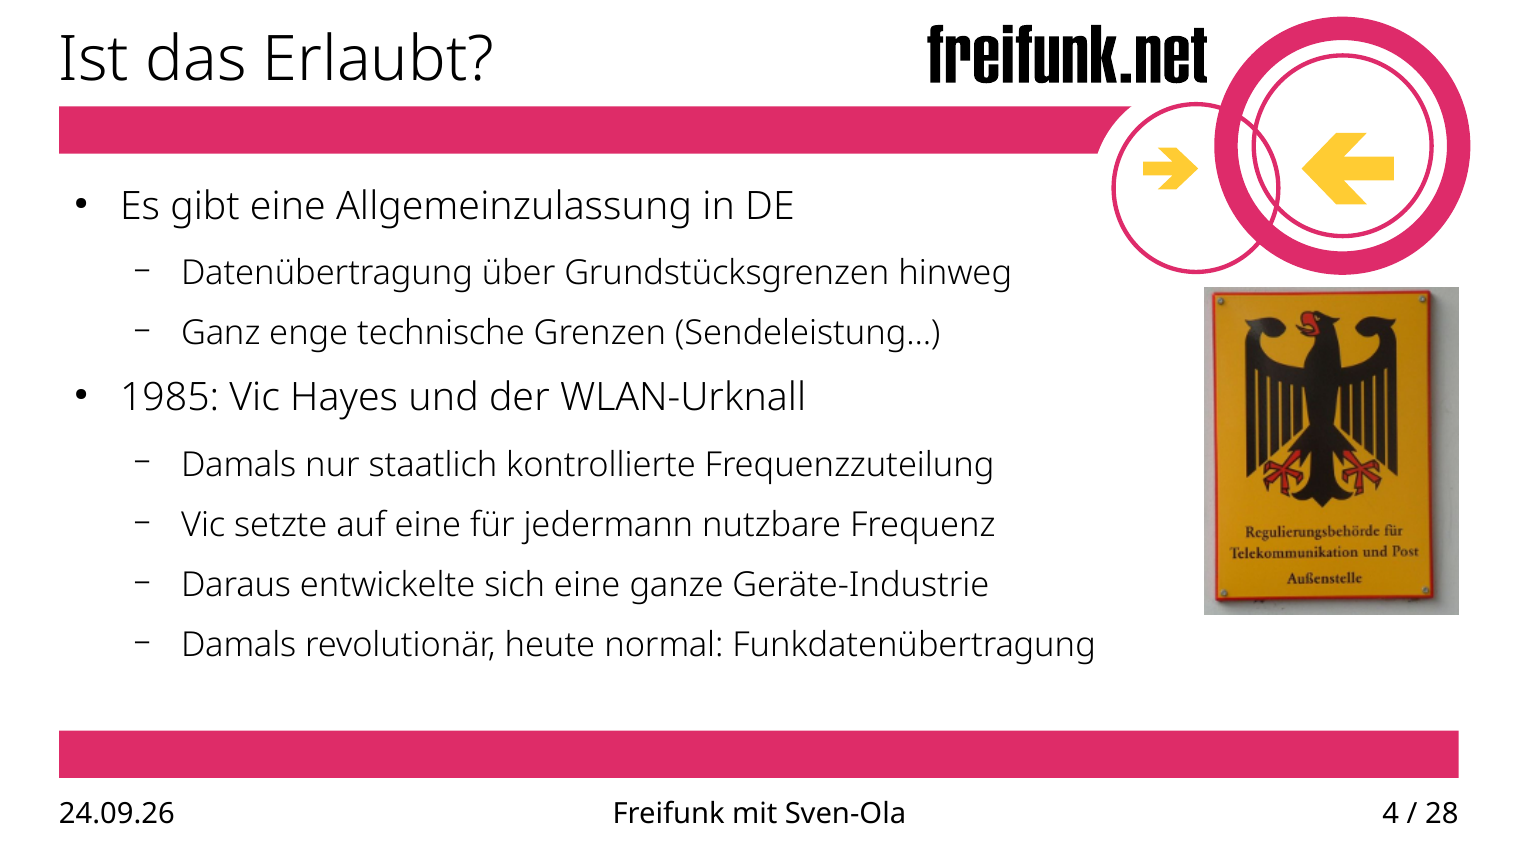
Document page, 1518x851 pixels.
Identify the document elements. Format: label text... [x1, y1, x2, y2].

picture [1204, 287, 1459, 615]
list Es gibt eine Allgemeinzulassung in DE Datenübertragung über Grundstücksgrenzen hinweg Ganz enge technische Grenzen (Sendeleistung...) 1985: Vic Hayes und der WLAN-Urknall Damals nur staatlich kontrollierte Frequenzzuteilung Vic setzte auf eine für jedermann nutzbare Frequenz Daraus entwickelte sich eine ganze Geräte-Industrie Damals revolutionär, heute normal: Funkdatenübertragung [59, 177, 1459, 671]
title Ist das Erlaubt? [59, 20, 910, 92]
